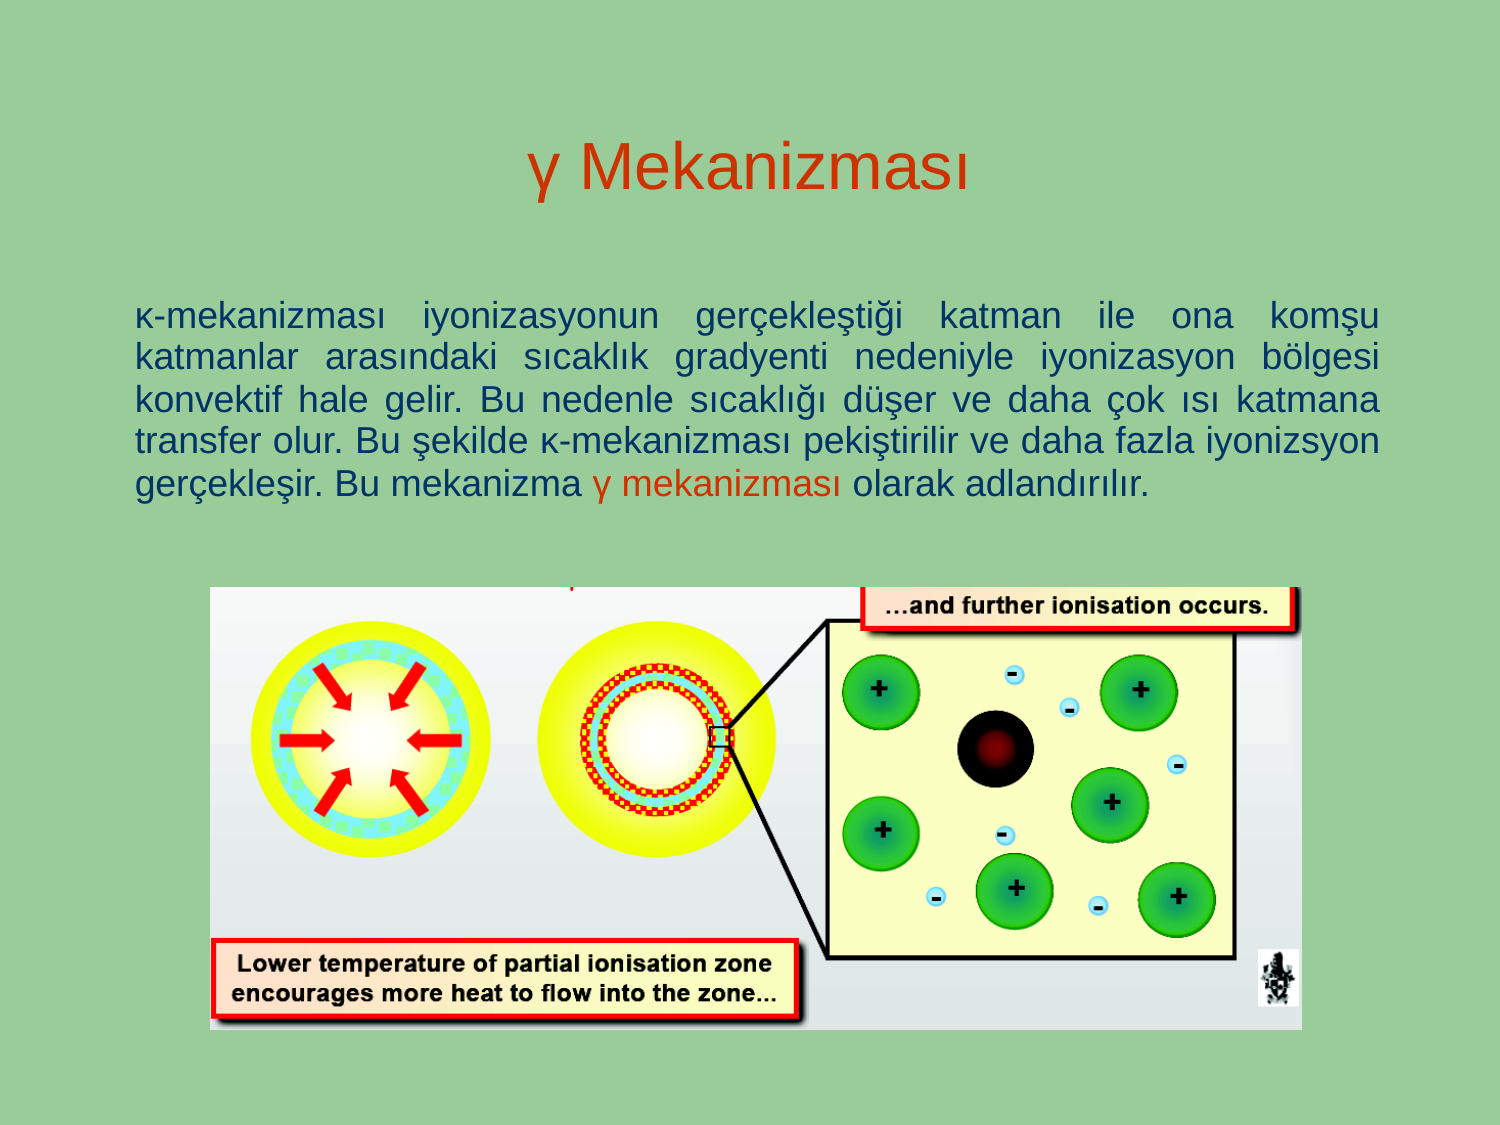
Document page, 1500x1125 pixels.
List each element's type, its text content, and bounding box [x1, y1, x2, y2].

text_box γ Mekanizması [105, 122, 1396, 212]
text_box κ-mekanizması iyonizasyonun gerçekleştiği katman ile ona komşu katmanlar arasındaki sıcaklık gradyenti nedeniyle iyonizasyon bölgesi konvektif hale gelir. Bu nedenle sıcaklığı düşer ve daha çok ısı katmana transfer olur. Bu şekilde κ-mekanizması pekiştirilir ve daha fazla iyonizsyon gerçekleşir. Bu mekanizma γ mekanizması olarak adlandırılır. [120, 286, 1396, 512]
picture [210, 587, 1302, 1030]
